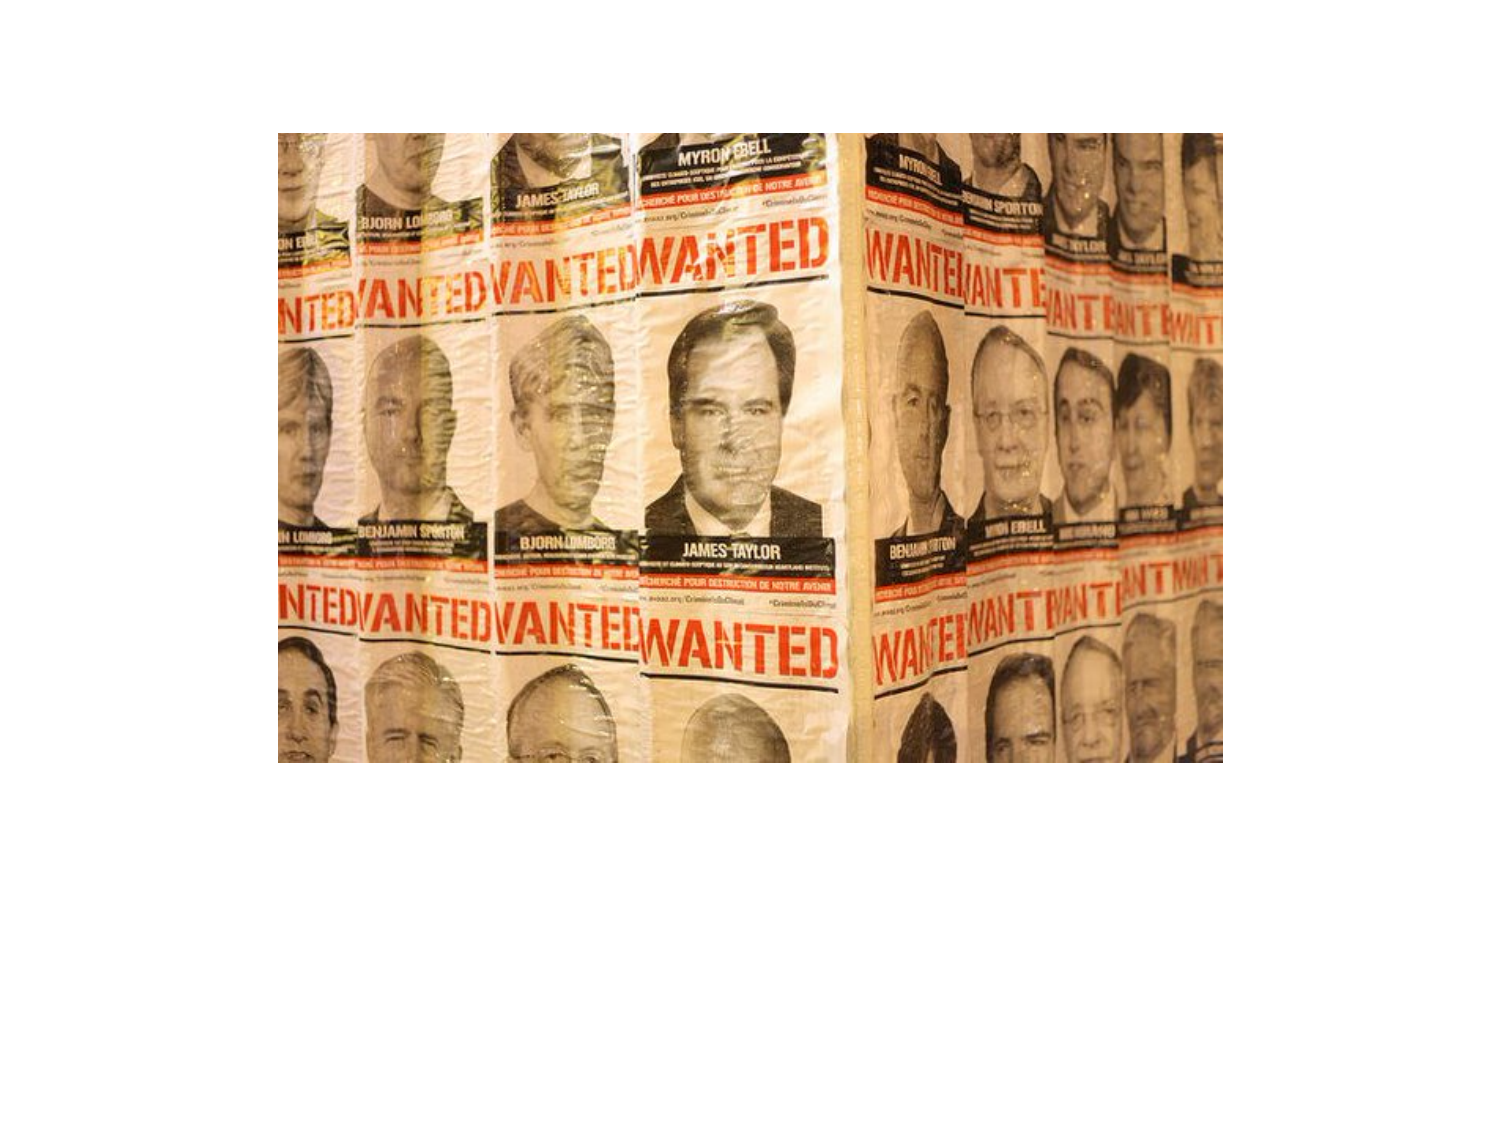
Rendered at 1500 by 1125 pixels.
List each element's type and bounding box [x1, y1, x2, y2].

picture [278, 133, 1223, 763]
